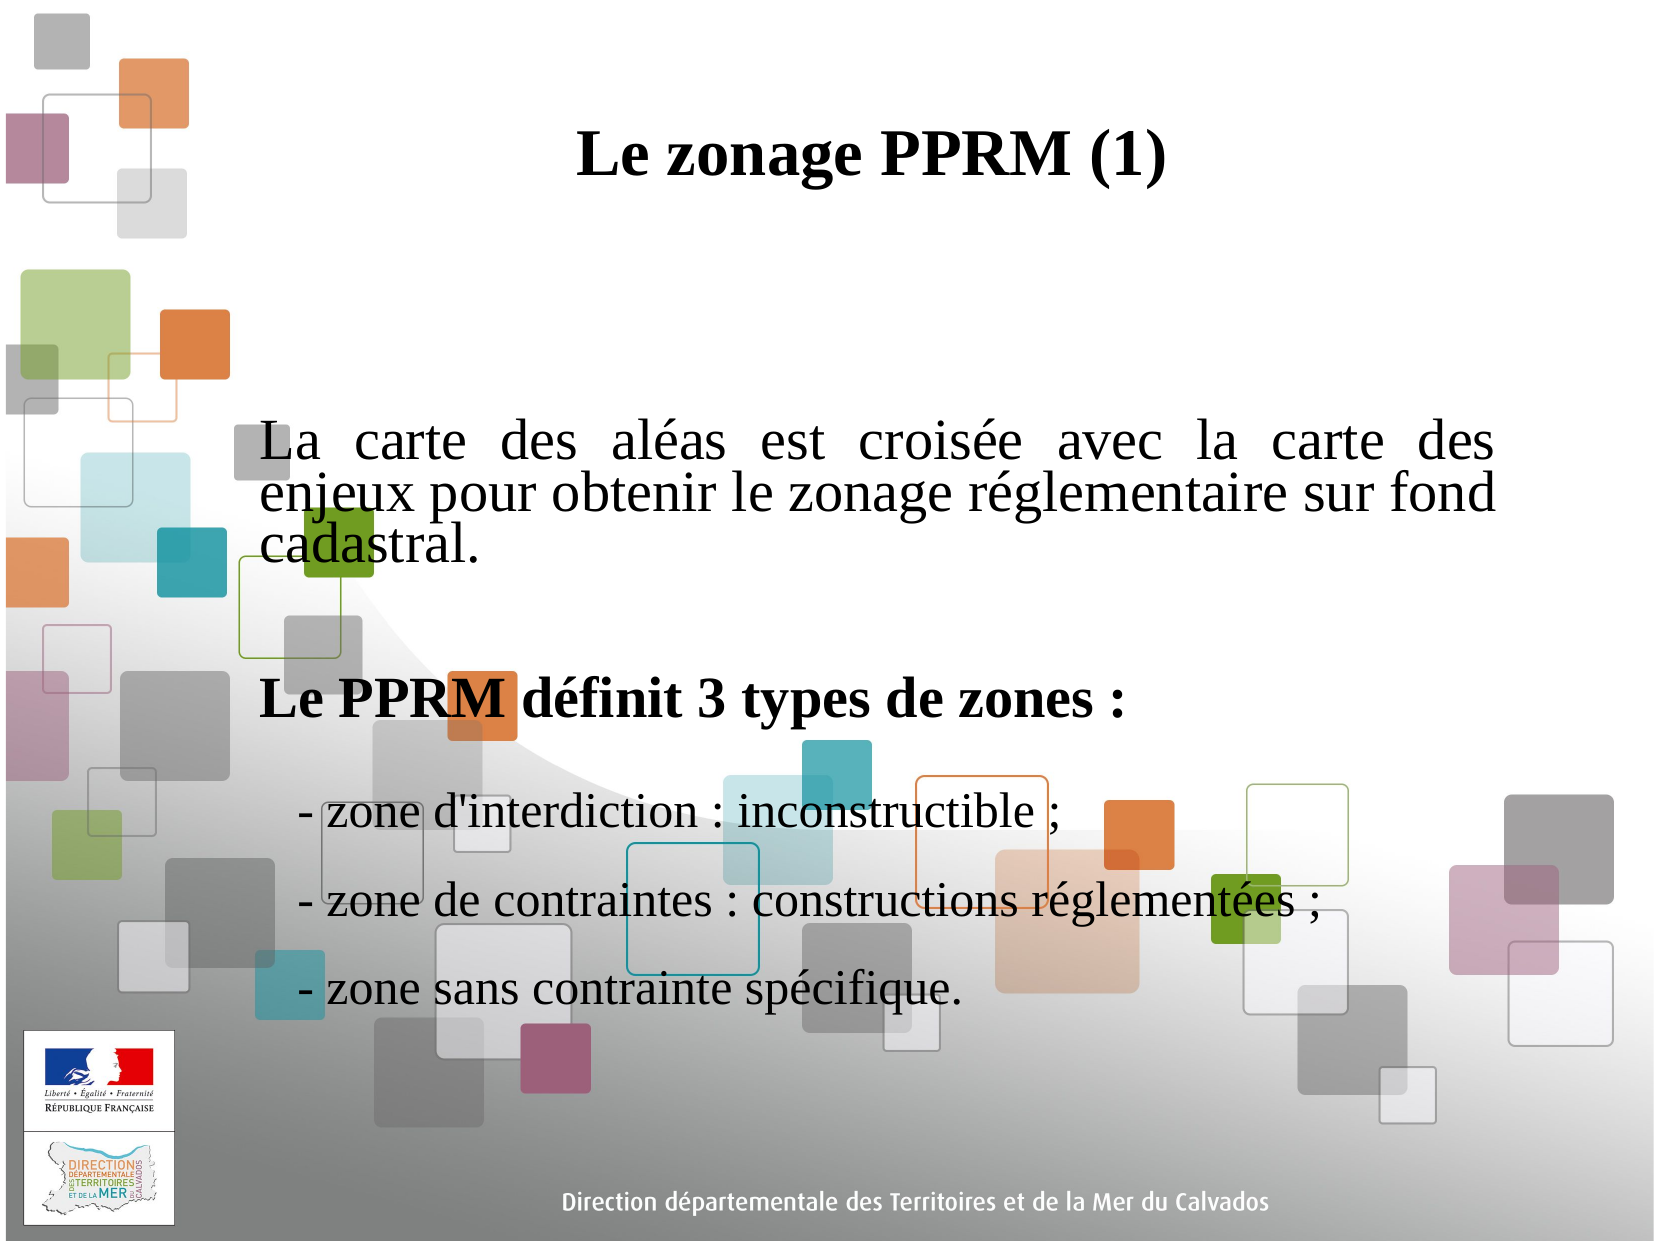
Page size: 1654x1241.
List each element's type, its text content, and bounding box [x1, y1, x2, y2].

title Le zonage PPRM (1) [236, 65, 1509, 196]
picture [5, 3, 1654, 1241]
text_box La carte des aléas est croisée avec la carte des enjeux pour obtenir le zonage réglementaire sur fond cadastral. Le PPRM définit 3 types de zones : - zone d'interdiction : inconstructible ; - zone de contraintes : constructions réglementées ; - zone sans contrainte spécifique. [259, 317, 1497, 1050]
